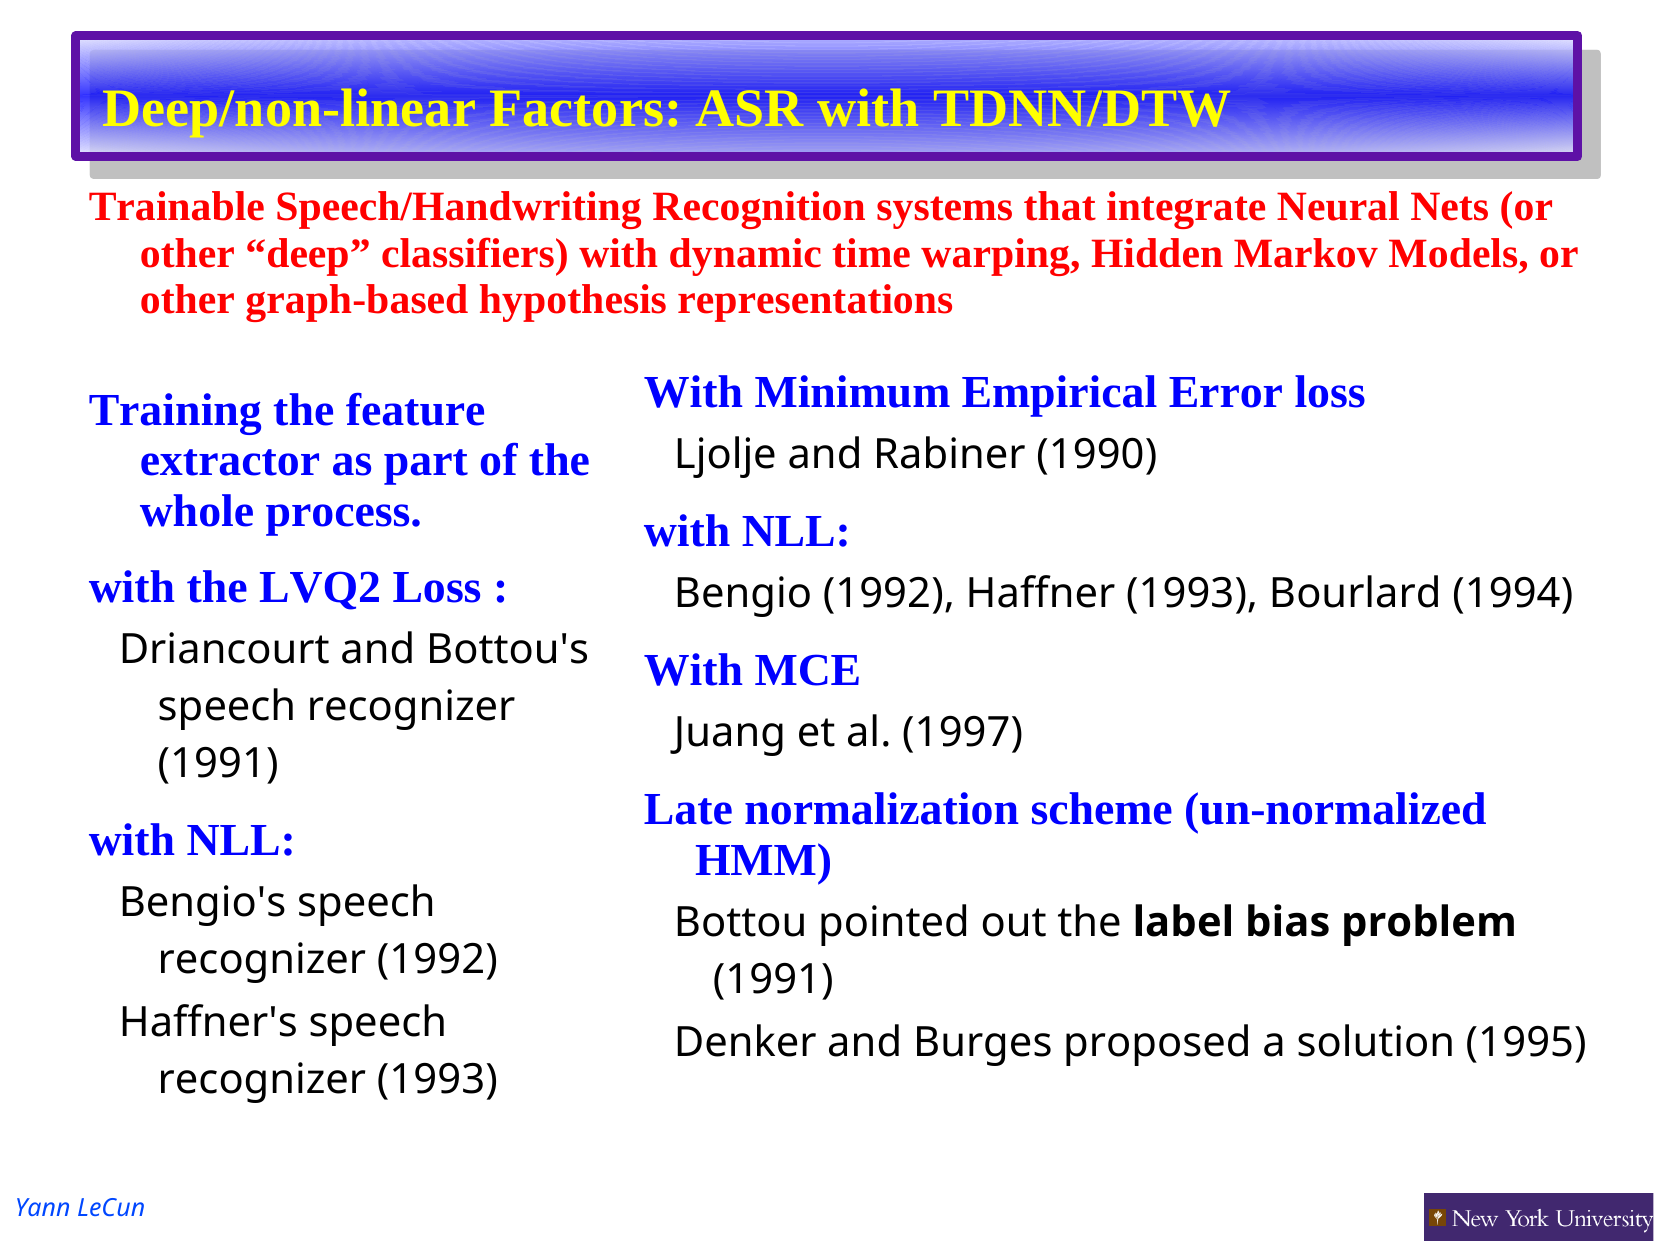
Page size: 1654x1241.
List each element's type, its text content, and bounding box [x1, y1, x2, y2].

picture [1424, 1193, 1654, 1241]
list Training the feature extractor as part of the whole process. with the LVQ2 Loss : Driancourt and Bottou's speech recognizer (1991) with NLL: Bengio's speech recognizer (1992) Haffner's speech recognizer (1993) [88, 384, 609, 1188]
title Deep/non-linear Factors: ASR with TDNN/DTW [75, 35, 1578, 157]
list Trainable Speech/Handwriting Recognition systems that integrate Neural Nets (or other “deep” classifiers) with dynamic time warping, Hidden Markov Models, or other graph-based hypothesis representations [88, 183, 1626, 386]
list With Minimum Empirical Error loss Ljolje and Rabiner (1990) with NLL: Bengio (1992), Haffner (1993), Bourlard (1994) With MCE Juang et al. (1997) Late normalization scheme (un-normalized HMM) Bottou pointed out the label bias problem (1991) Denker and Burges proposed a solution (1995) [643, 366, 1606, 1229]
